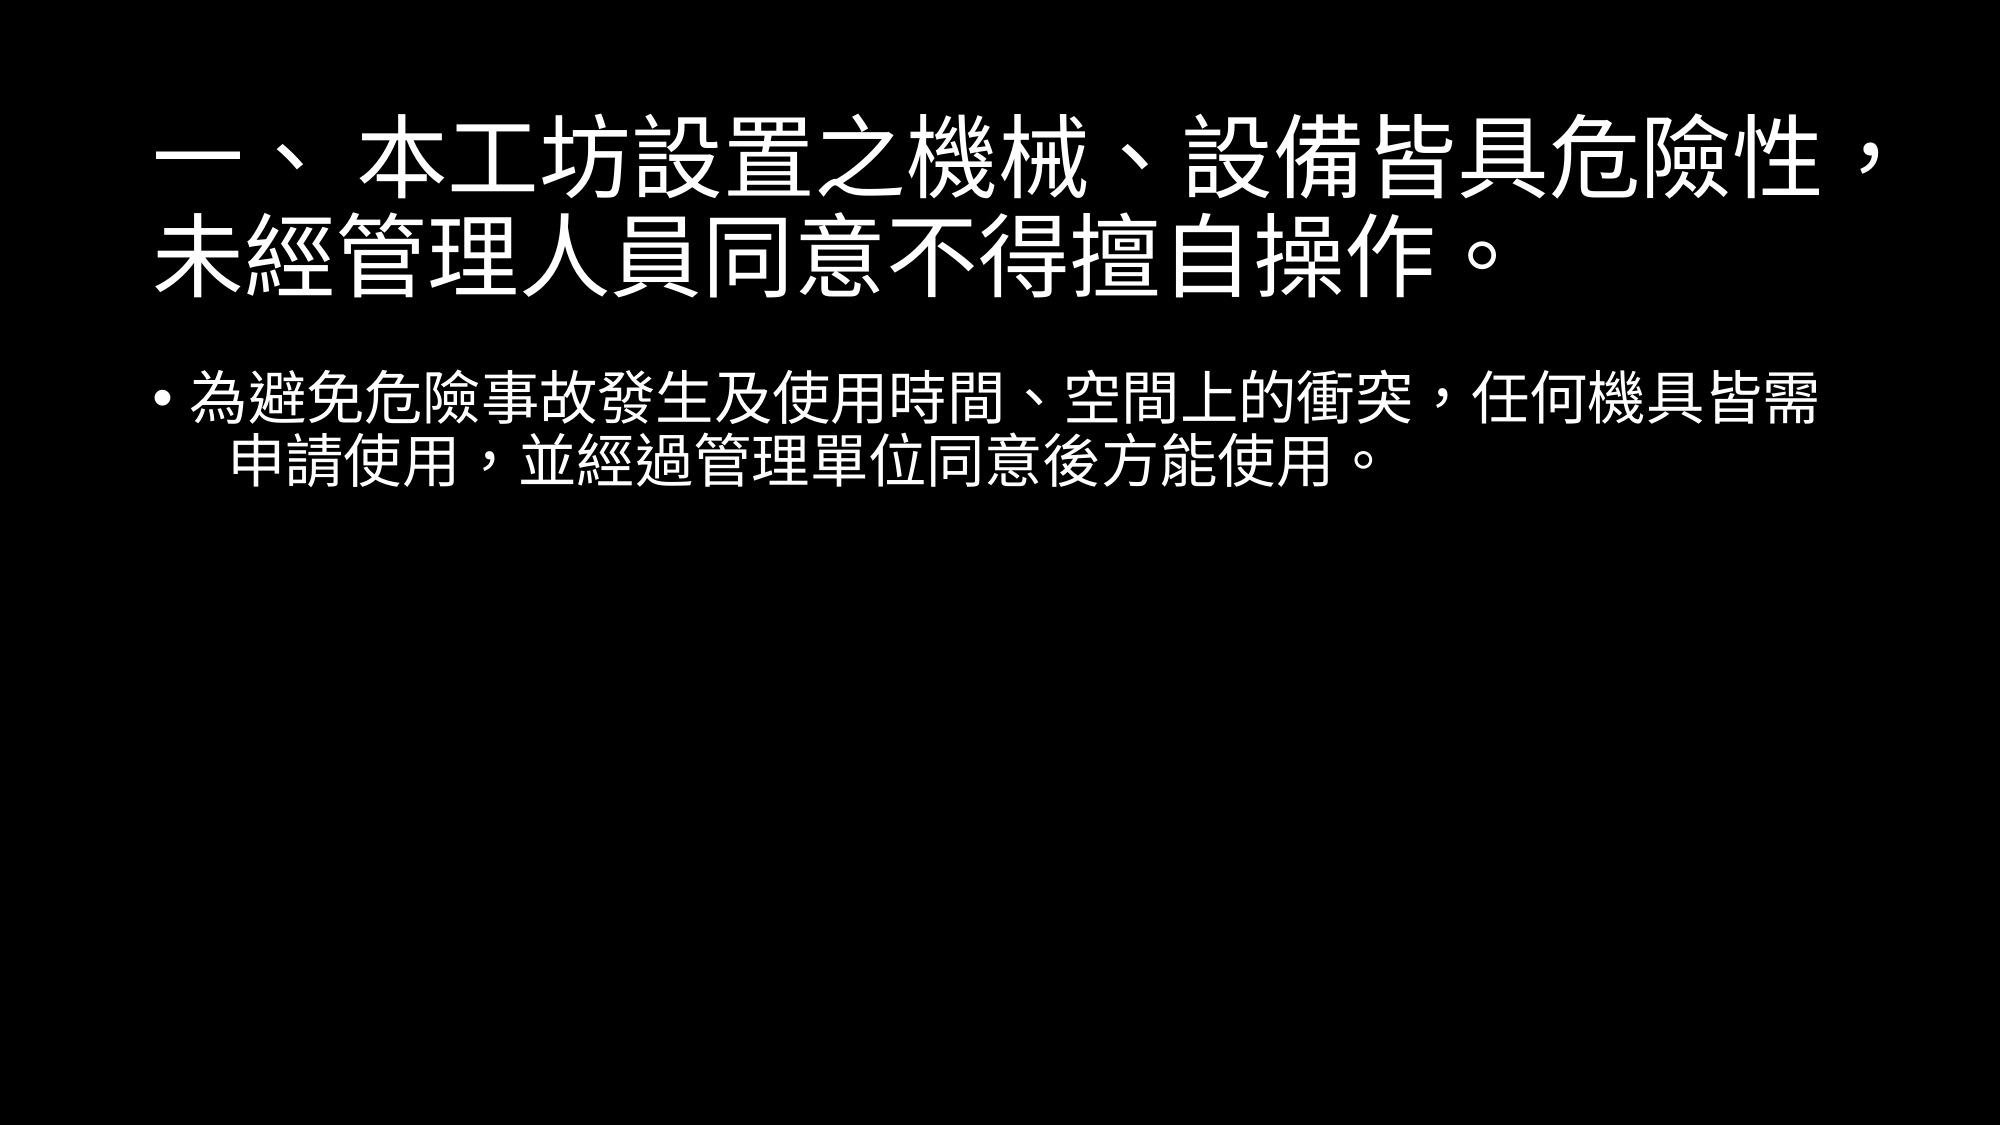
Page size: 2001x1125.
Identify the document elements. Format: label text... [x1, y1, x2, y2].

list 為避免危險事故發生及使用時間、空間上的衝突，任何機具皆需申請使用，並經過管理單位同意後方能使用。 [137, 361, 1863, 1014]
title 一、 本工坊設置之機械、設備皆具危險性，未經管理人員同意不得擅自操作。 [137, 59, 1863, 361]
